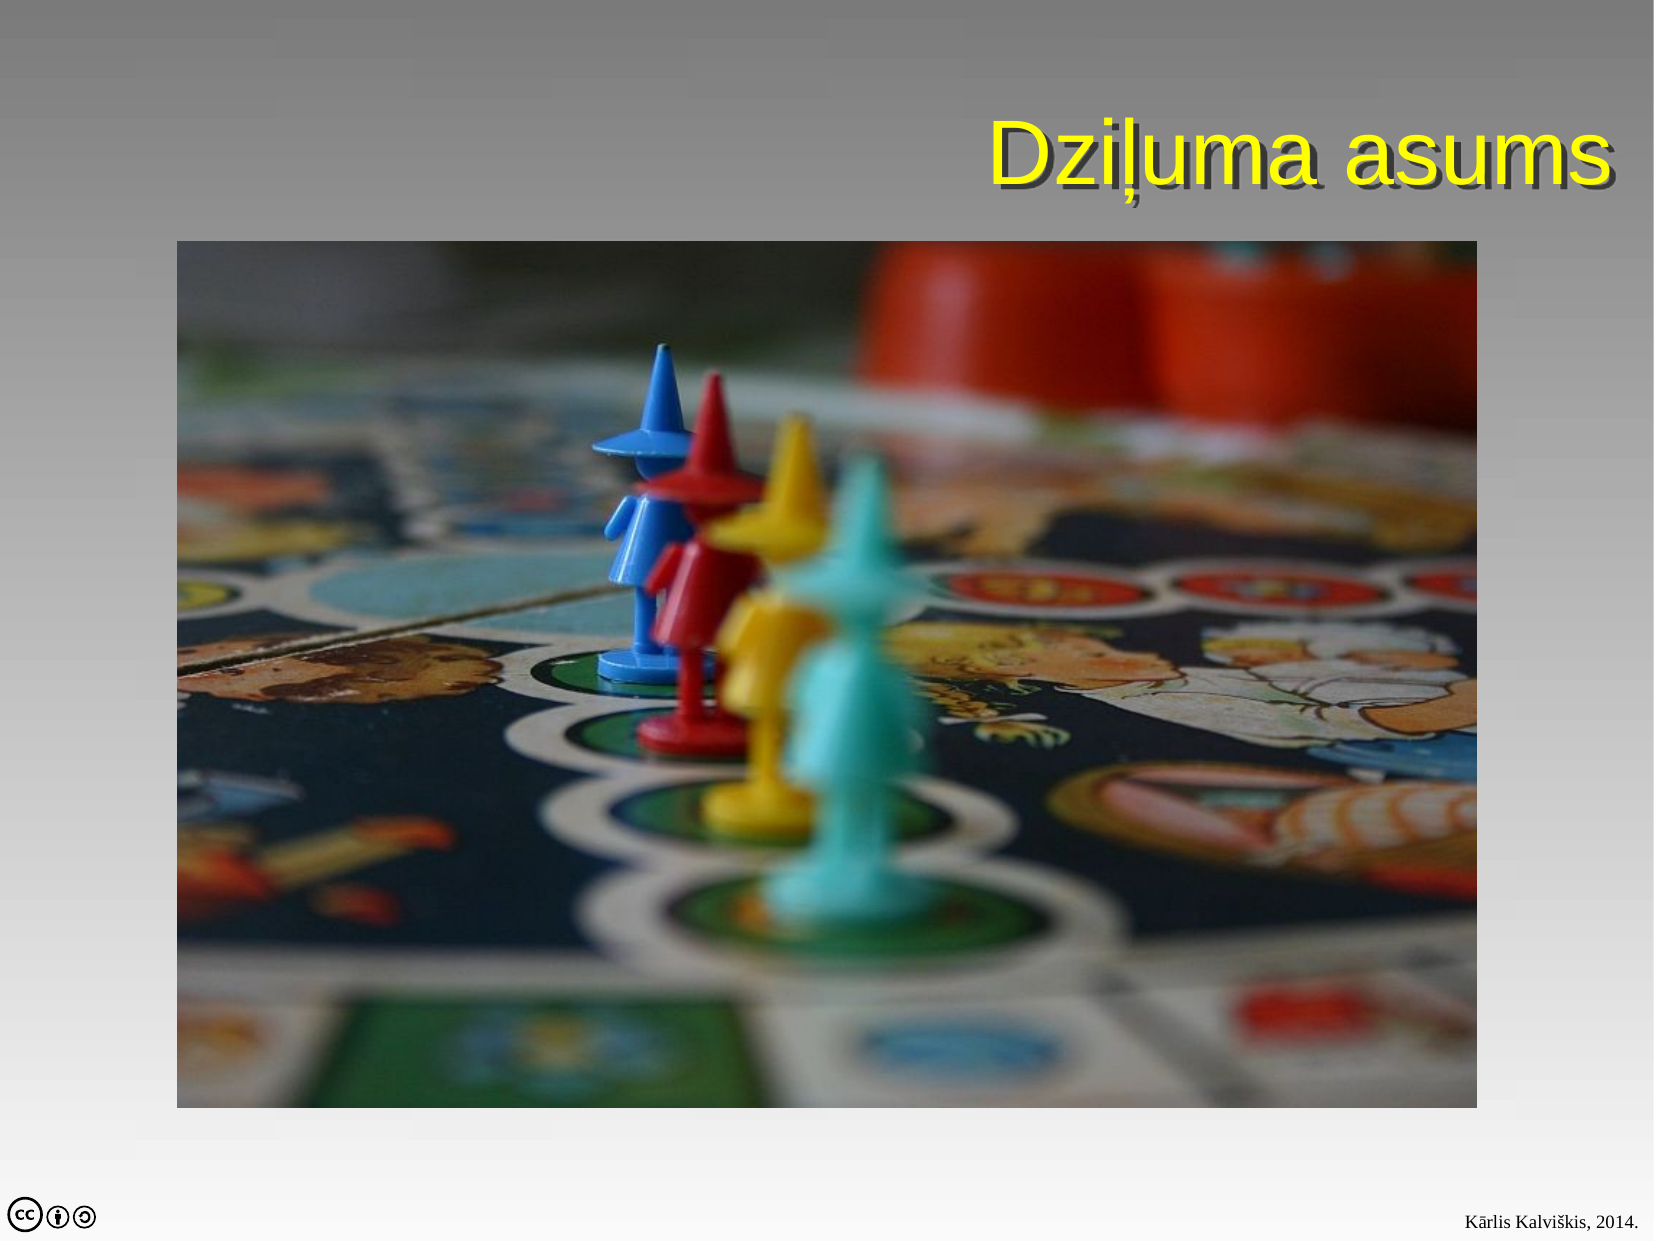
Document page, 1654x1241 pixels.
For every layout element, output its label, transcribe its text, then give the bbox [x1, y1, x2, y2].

title Dziļuma asums [42, 49, 1615, 257]
picture [0, 0, 1654, 1241]
